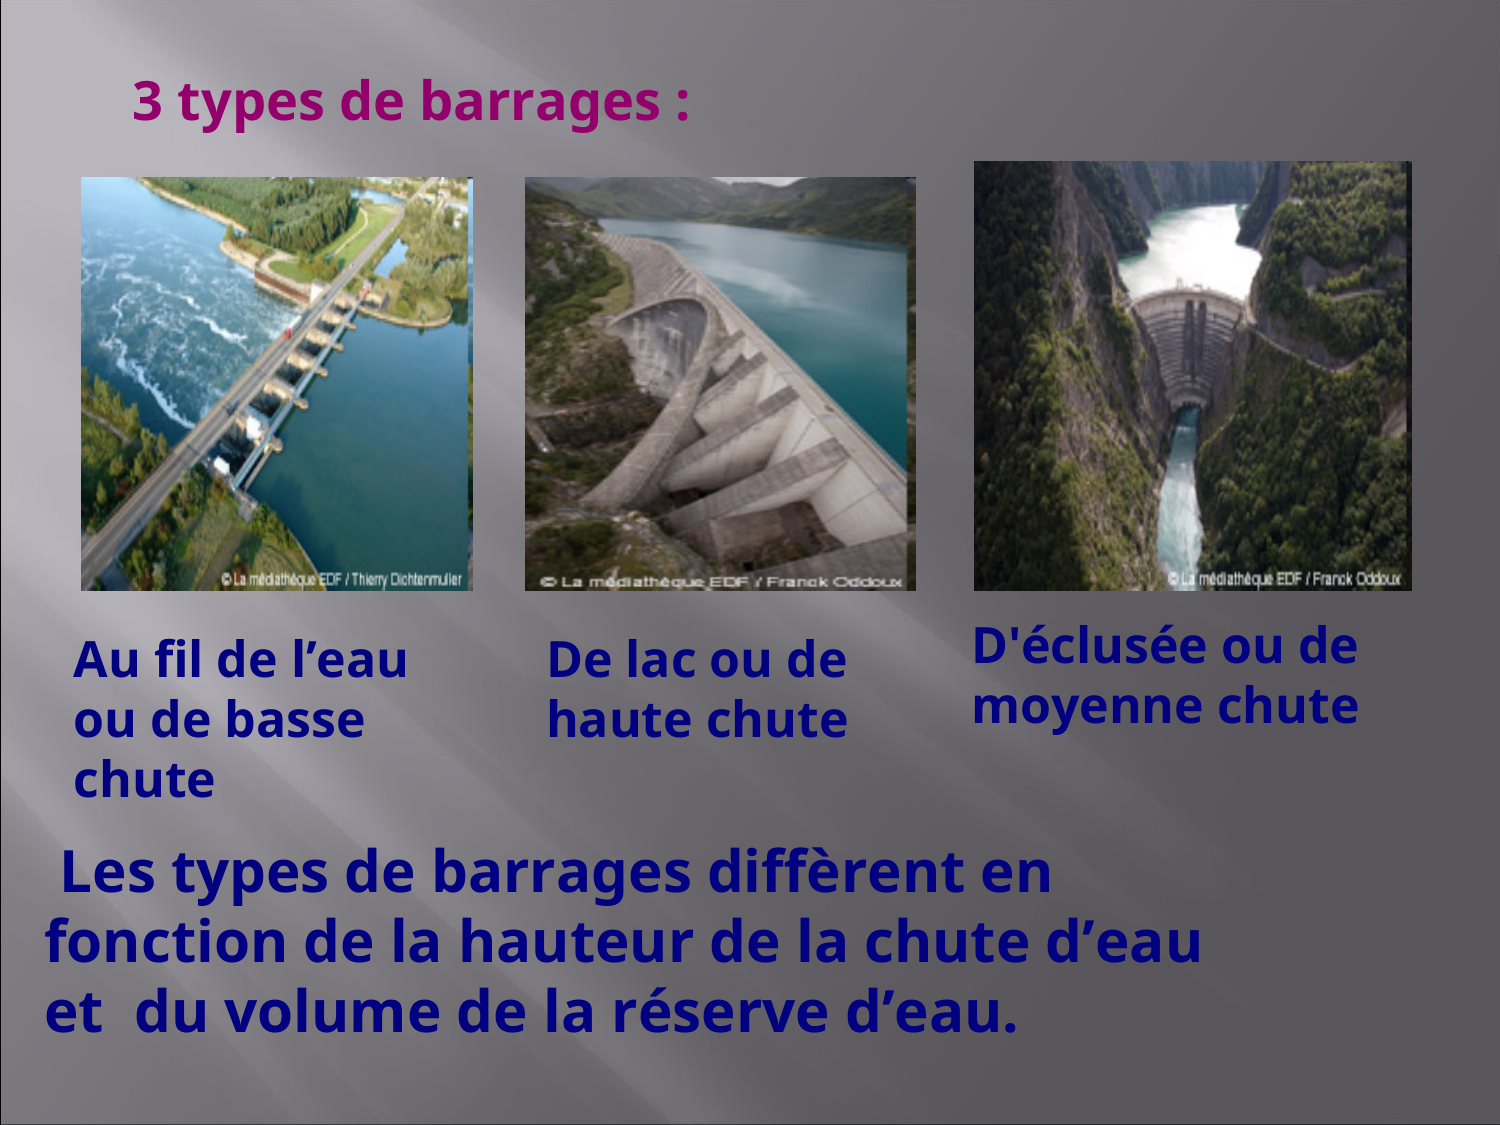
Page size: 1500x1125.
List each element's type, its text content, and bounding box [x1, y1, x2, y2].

picture [0, 0, 1500, 1125]
text_box D'éclusée ou de moyenne chute [956, 605, 1418, 828]
text_box De lac ou de haute chute [531, 620, 922, 756]
text_box 3 types de barrages : [118, 59, 1389, 139]
text_box Les types de barrages diffèrent en fonction de la hauteur de la chute d’eau et du volume de la réserve d’eau. [29, 826, 1270, 1125]
text_box Au fil de l’eau ou de basse chute [59, 620, 497, 816]
